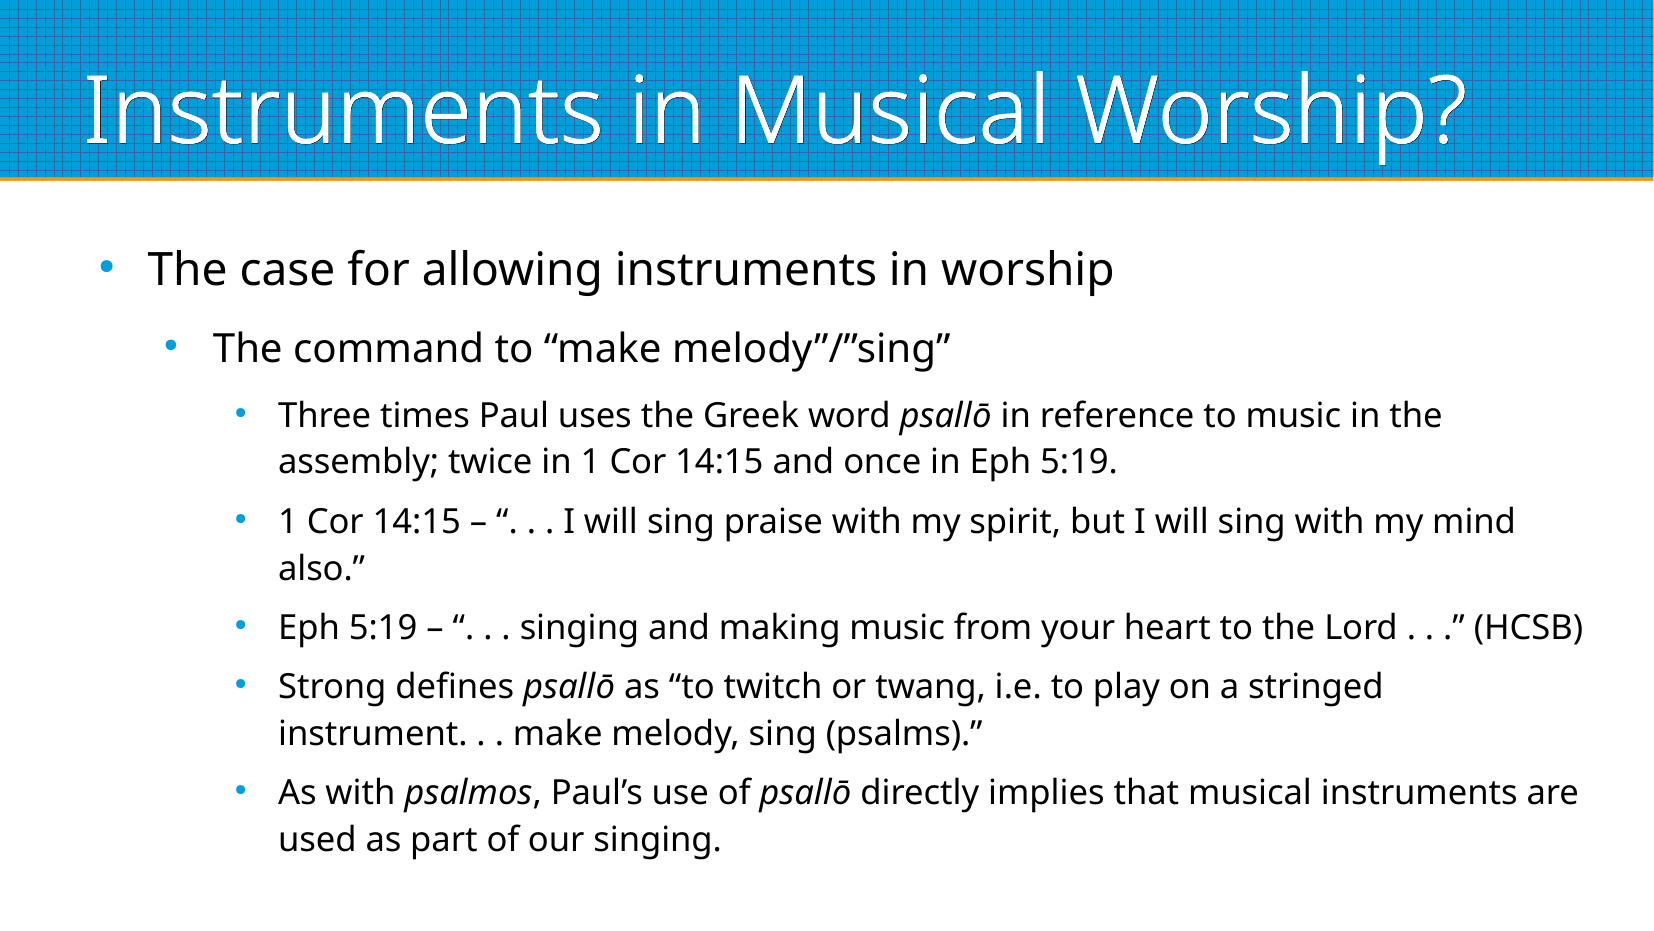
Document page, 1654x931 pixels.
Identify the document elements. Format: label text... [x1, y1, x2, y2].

title Instruments in Musical Worship? [82, 14, 1571, 171]
list The case for allowing instruments in worship The command to “make melody”/”sing” Three times Paul uses the Greek word psallō in reference to music in the assembly; twice in 1 Cor 14:15 and once in Eph 5:19. 1 Cor 14:15 – “. . . I will sing praise with my spirit, but I will sing with my mind also.” Eph 5:19 – “. . . singing and making music from your heart to the Lord . . .” (HCSB) Strong defines psallō as “to twitch or twang, i.e. to play on a stringed instrument. . . make melody, sing (psalms).” As with psalmos, Paul’s use of psallō directly implies that musical instruments are used as part of our singing. [82, 236, 1613, 863]
